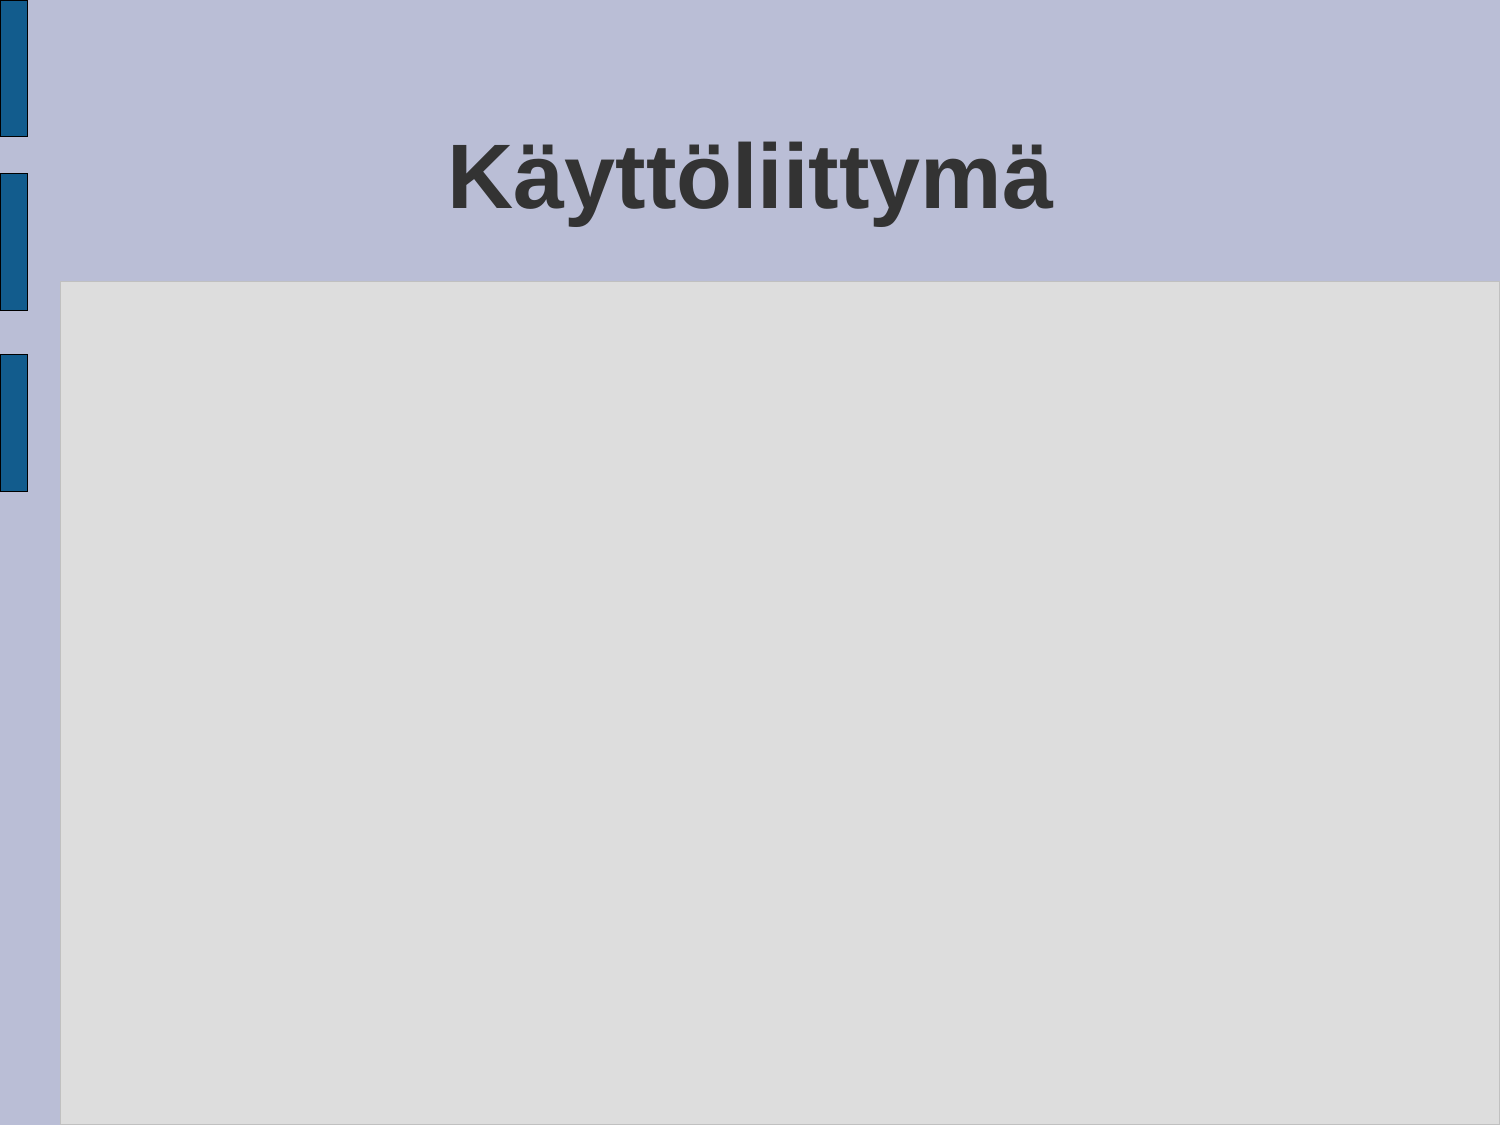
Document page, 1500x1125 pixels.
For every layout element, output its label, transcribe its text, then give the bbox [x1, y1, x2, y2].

title Käyttöliittymä [110, 82, 1392, 271]
